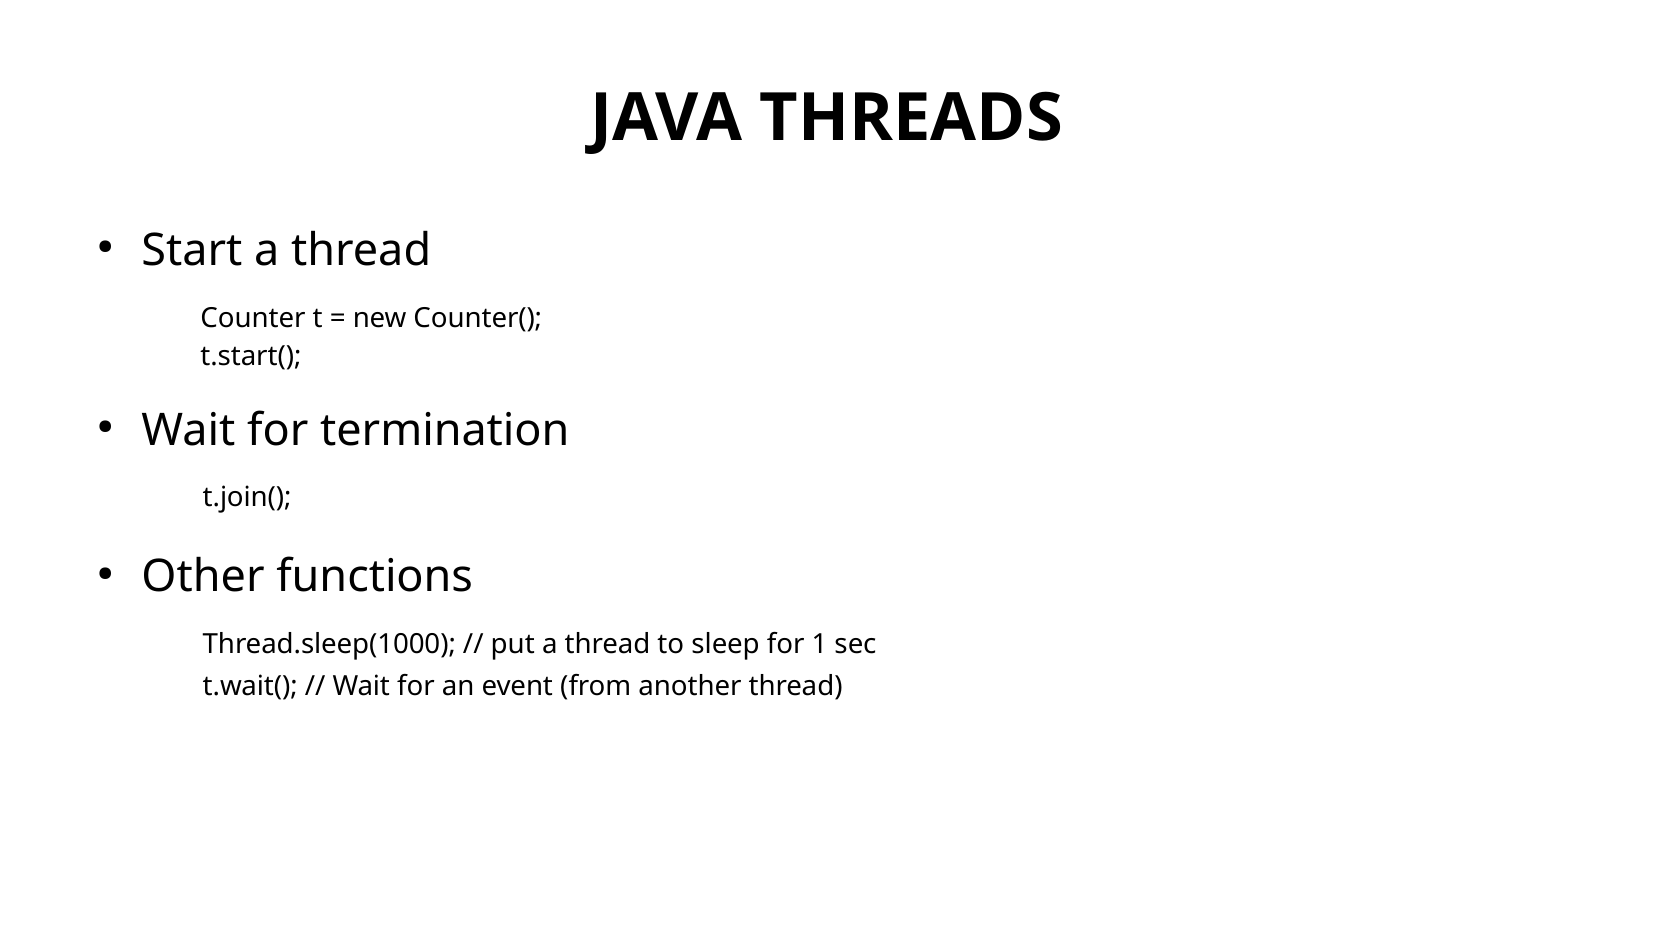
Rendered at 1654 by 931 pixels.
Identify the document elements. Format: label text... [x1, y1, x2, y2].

title JAVA THREADS [82, 36, 1571, 193]
list Start a thread Counter t = new Counter(); t.start(); Wait for termination t.join(); Other functions Thread.sleep(1000); // put a thread to sleep for 1 sec t.wait(); // Wait for an event (from another thread) [82, 217, 1571, 804]
